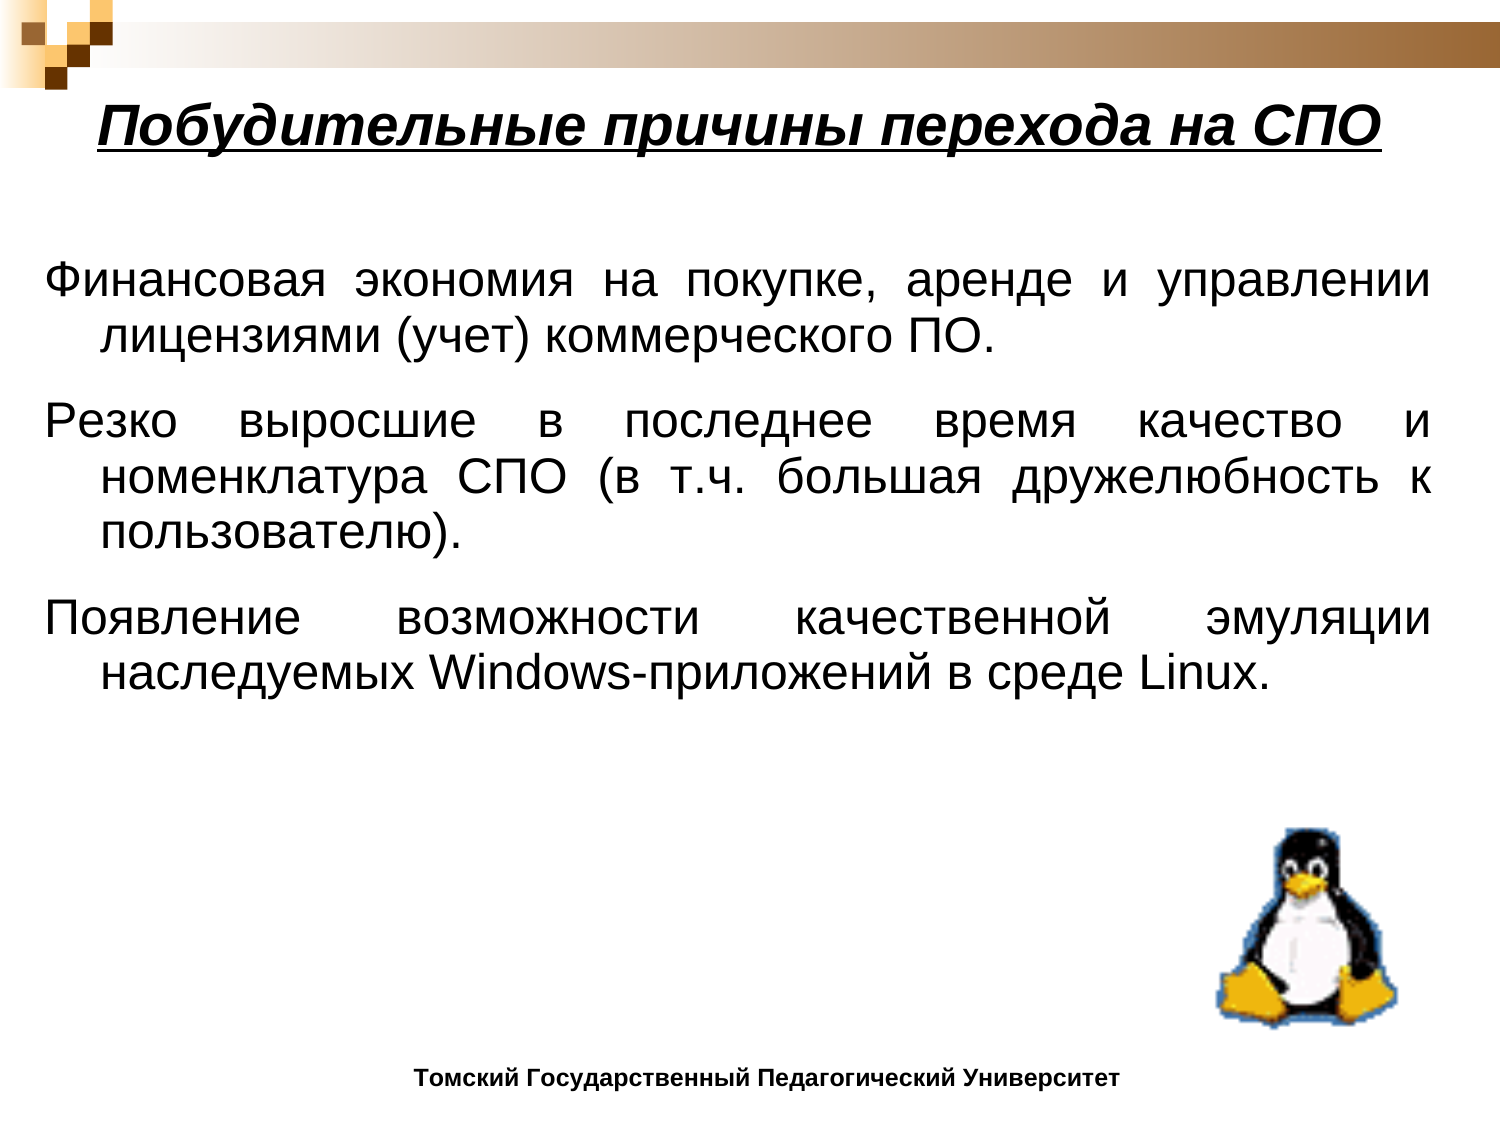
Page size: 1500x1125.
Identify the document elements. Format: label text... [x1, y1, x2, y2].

text_box Финансовая экономия на покупке, аренде и управлении лицензиями (учет) коммерческого ПО. Резко выросшие в последнее время качество и номенклатура СПО (в т.ч. большая дружелюбность к пользователю). Появление возможности качественной эмуляции наследуемых Windows-приложений в среде Linux. [29, 243, 1447, 850]
picture [1210, 826, 1418, 1034]
title Побудительные причины перехода на СПО [64, 78, 1415, 173]
